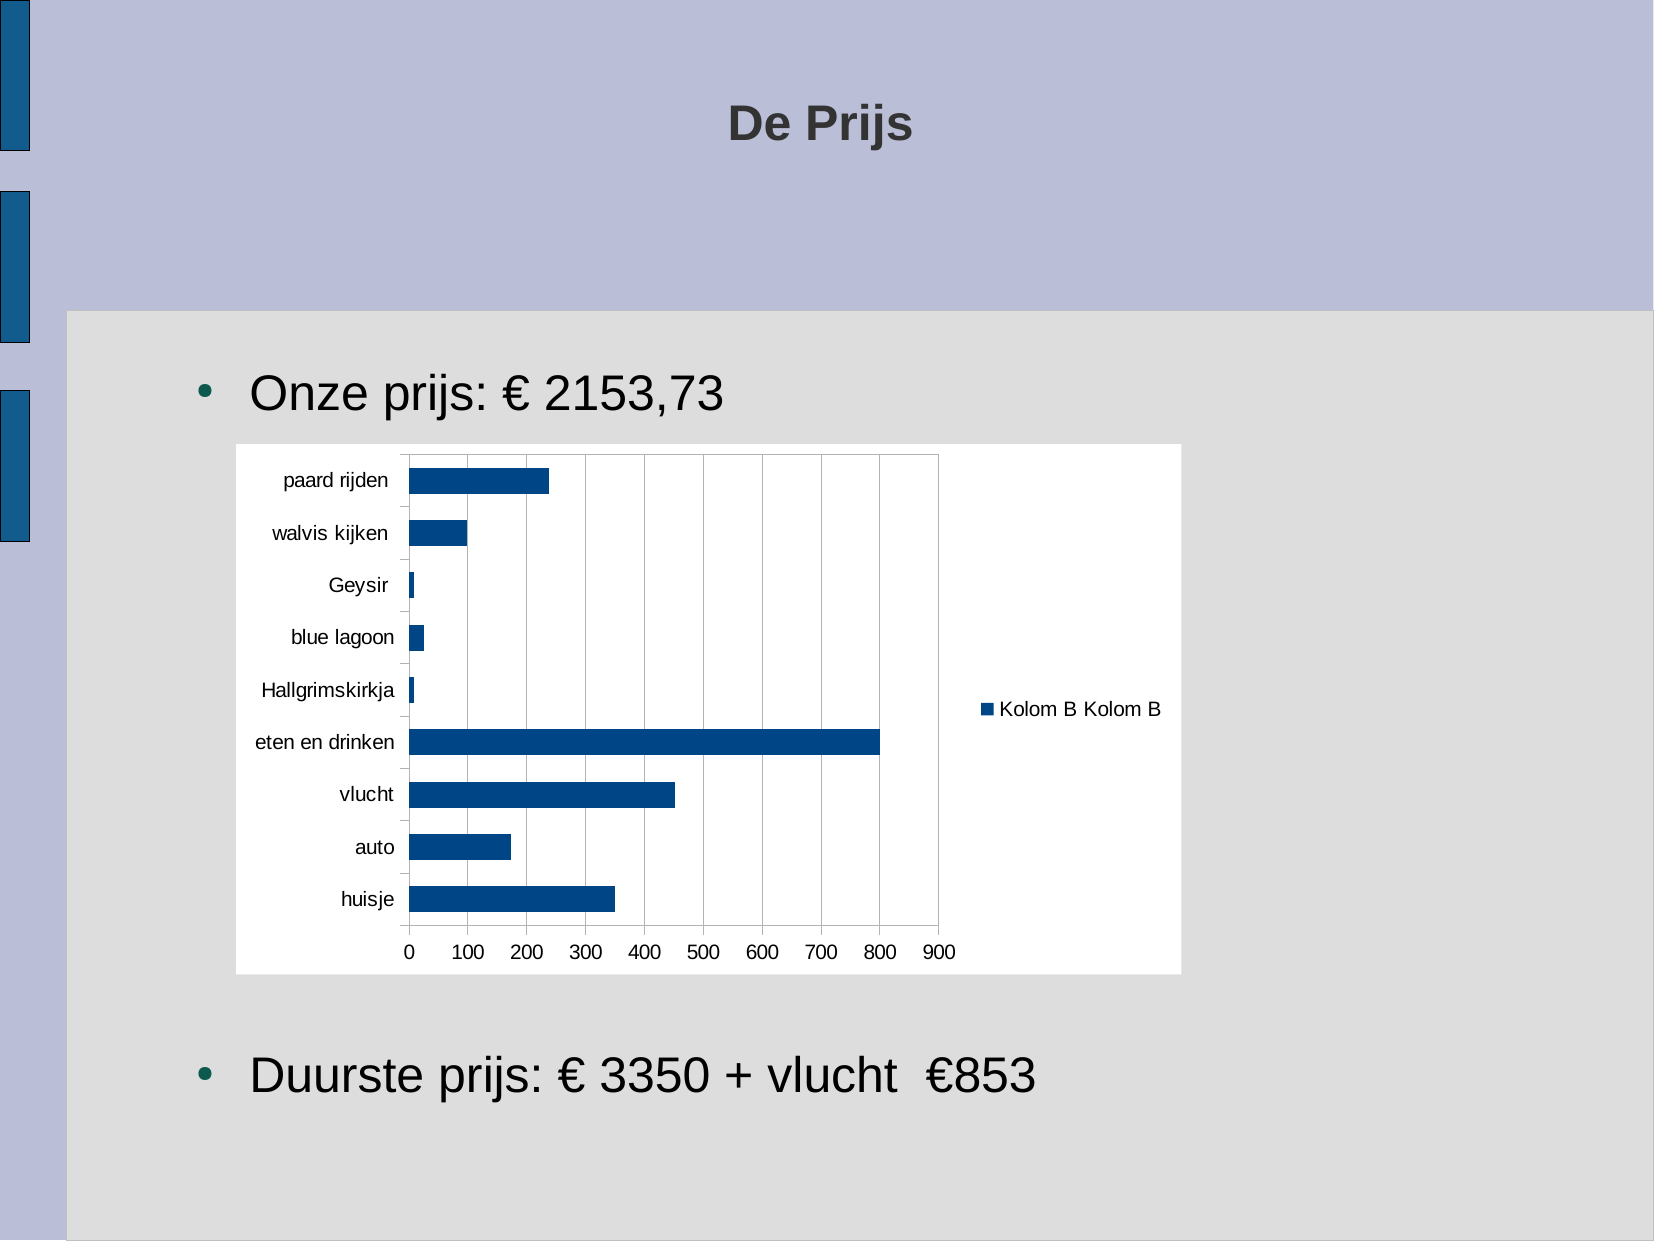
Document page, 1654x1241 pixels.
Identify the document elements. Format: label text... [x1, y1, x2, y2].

title De Prijs [121, 19, 1534, 227]
chart [236, 444, 1182, 975]
list Onze prijs: € 2153,73 Duurste prijs: € 3350 + vlucht €853 [178, 364, 1570, 1147]
